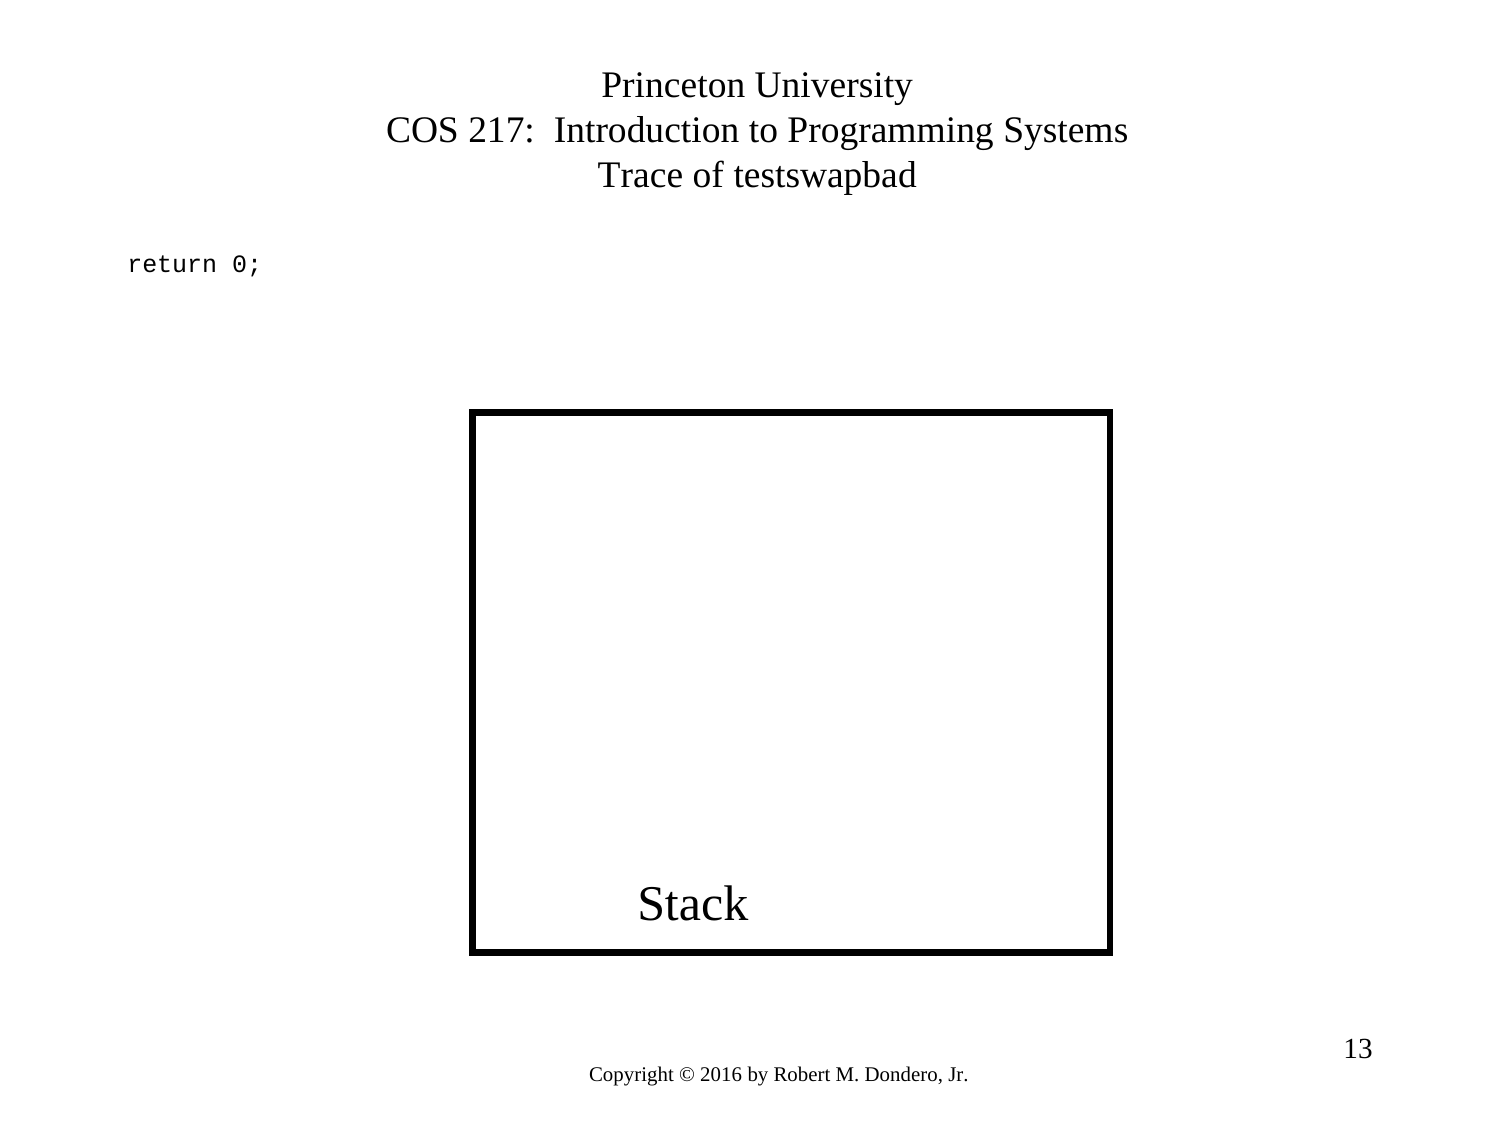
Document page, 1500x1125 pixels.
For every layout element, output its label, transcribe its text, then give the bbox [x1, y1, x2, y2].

text_box Stack [622, 862, 802, 938]
text_box return 0; [112, 239, 1216, 286]
text_box Princeton University COS 217: Introduction to Programming Systems Trace of testswapbad [202, 52, 1313, 203]
text_box Copyright © 2016 by Robert M. Dondero, Jr. [574, 1053, 987, 1094]
